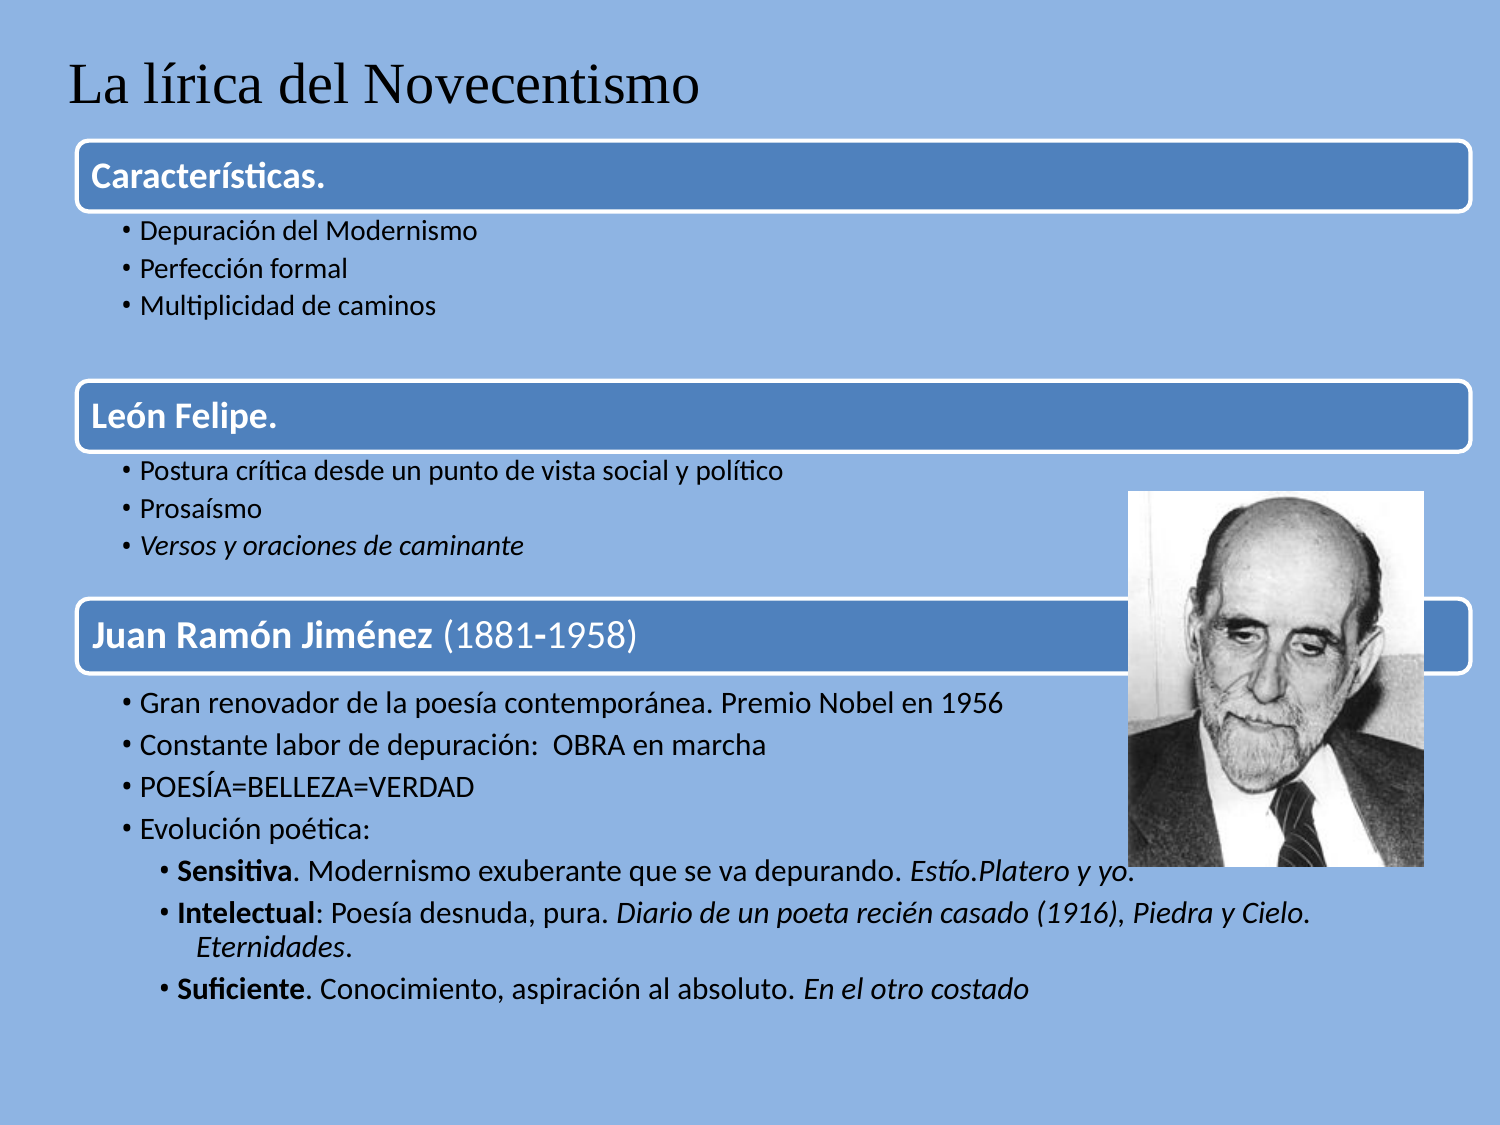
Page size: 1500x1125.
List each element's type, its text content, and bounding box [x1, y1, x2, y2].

text_box La lírica del Novecentismo [53, 24, 1471, 137]
text_box Gran renovador de la poesía contemporánea. Premio Nobel en 1956 Constante labor de depuración: OBRA en marcha POESÍA=BELLEZA=VERDAD Evolución poética: Sensitiva. Modernismo exuberante que se va depurando. Estío.Platero y yo. Intelectual: Poesía desnuda, pura. Diario de un poeta recién casado (1916), Piedra y Cielo. Eternidades. Suficiente. Conocimiento, aspiración al absoluto. En el otro costado [76, 682, 1471, 1012]
text_box León Felipe. [76, 380, 1471, 451]
text_box Postura crítica desde un punto de vista social y político Prosaísmo Versos y oraciones de caminante [76, 451, 1471, 571]
text_box Juan Ramón Jiménez (1881-1958) [76, 598, 1128, 674]
picture [1128, 491, 1424, 867]
text_box Características. [76, 140, 1471, 211]
text_box Juan Ramón Jiménez (1881-1958) [1424, 598, 1471, 674]
text_box Depuración del Modernismo Perfección formal Multiplicidad de caminos [76, 211, 1471, 331]
